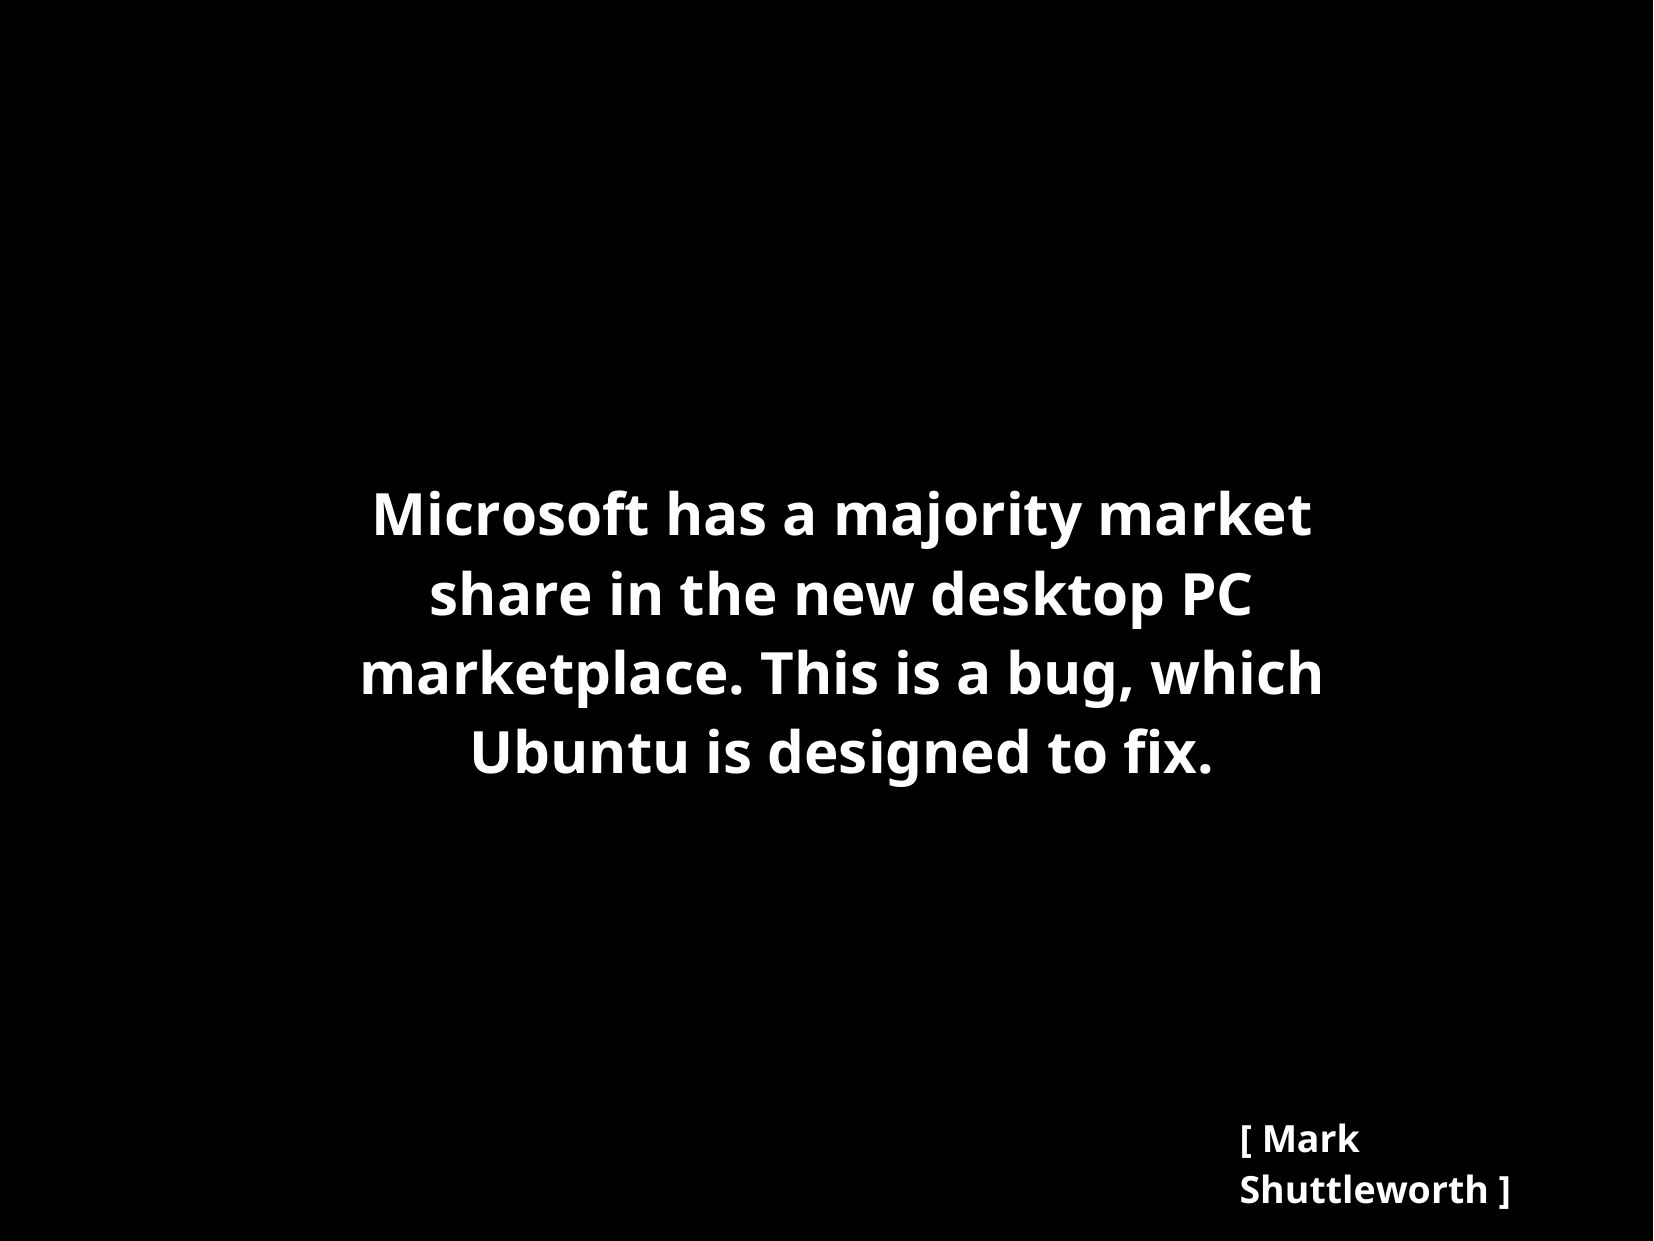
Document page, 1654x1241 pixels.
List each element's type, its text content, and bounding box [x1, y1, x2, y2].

text_box [ Mark Shuttleworth ] [1224, 1105, 1600, 1165]
text_box Microsoft has a majority market share in the new desktop PC marketplace. This is a bug, which Ubuntu is designed to fix. [335, 466, 1349, 757]
